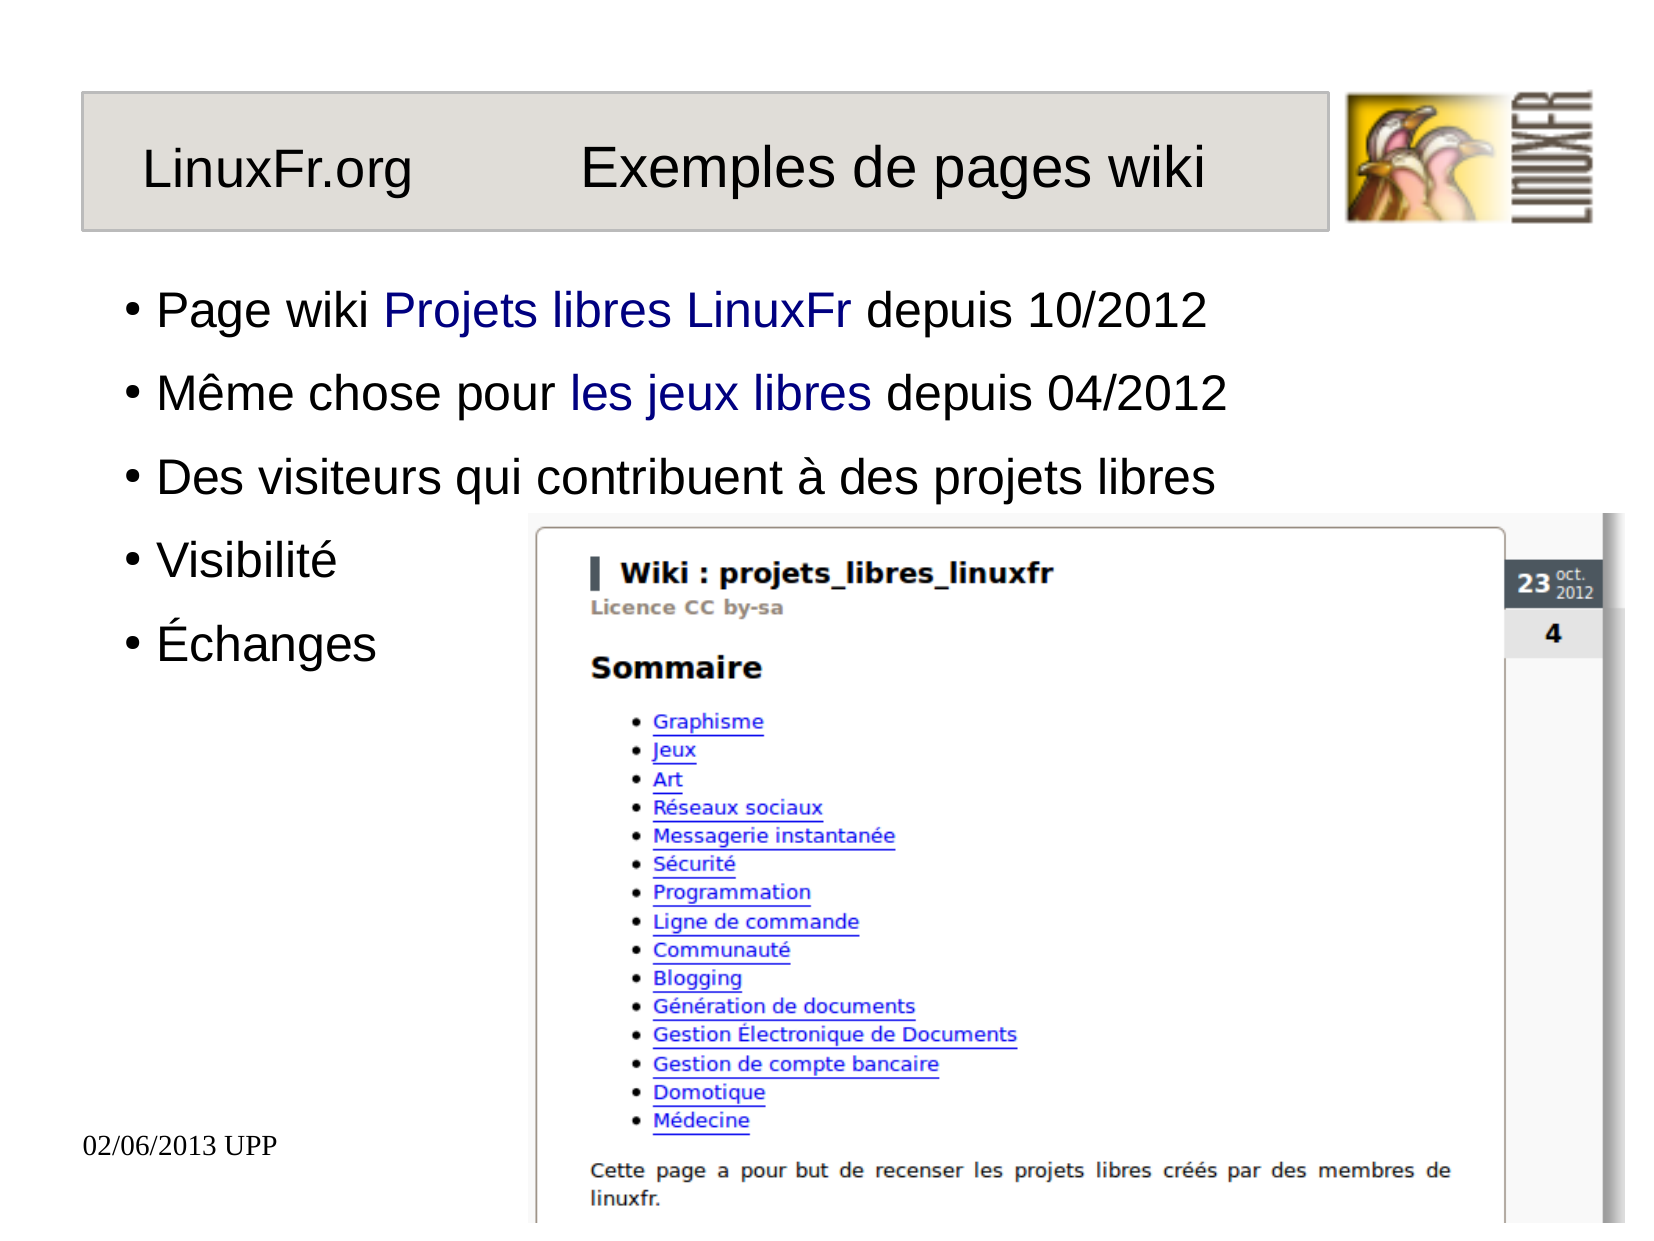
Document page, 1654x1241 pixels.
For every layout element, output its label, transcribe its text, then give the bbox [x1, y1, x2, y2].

title LinuxFr.org Exemples de pages wiki [82, 92, 1329, 231]
picture [528, 513, 1625, 1223]
picture [1341, 88, 1601, 229]
text_box Page wiki Projets libres LinuxFr depuis 10/2012 Même chose pour les jeux libres depuis 04/2012 Des visiteurs qui contribuent à des projets libres Visibilité Échanges [88, 253, 1536, 1058]
